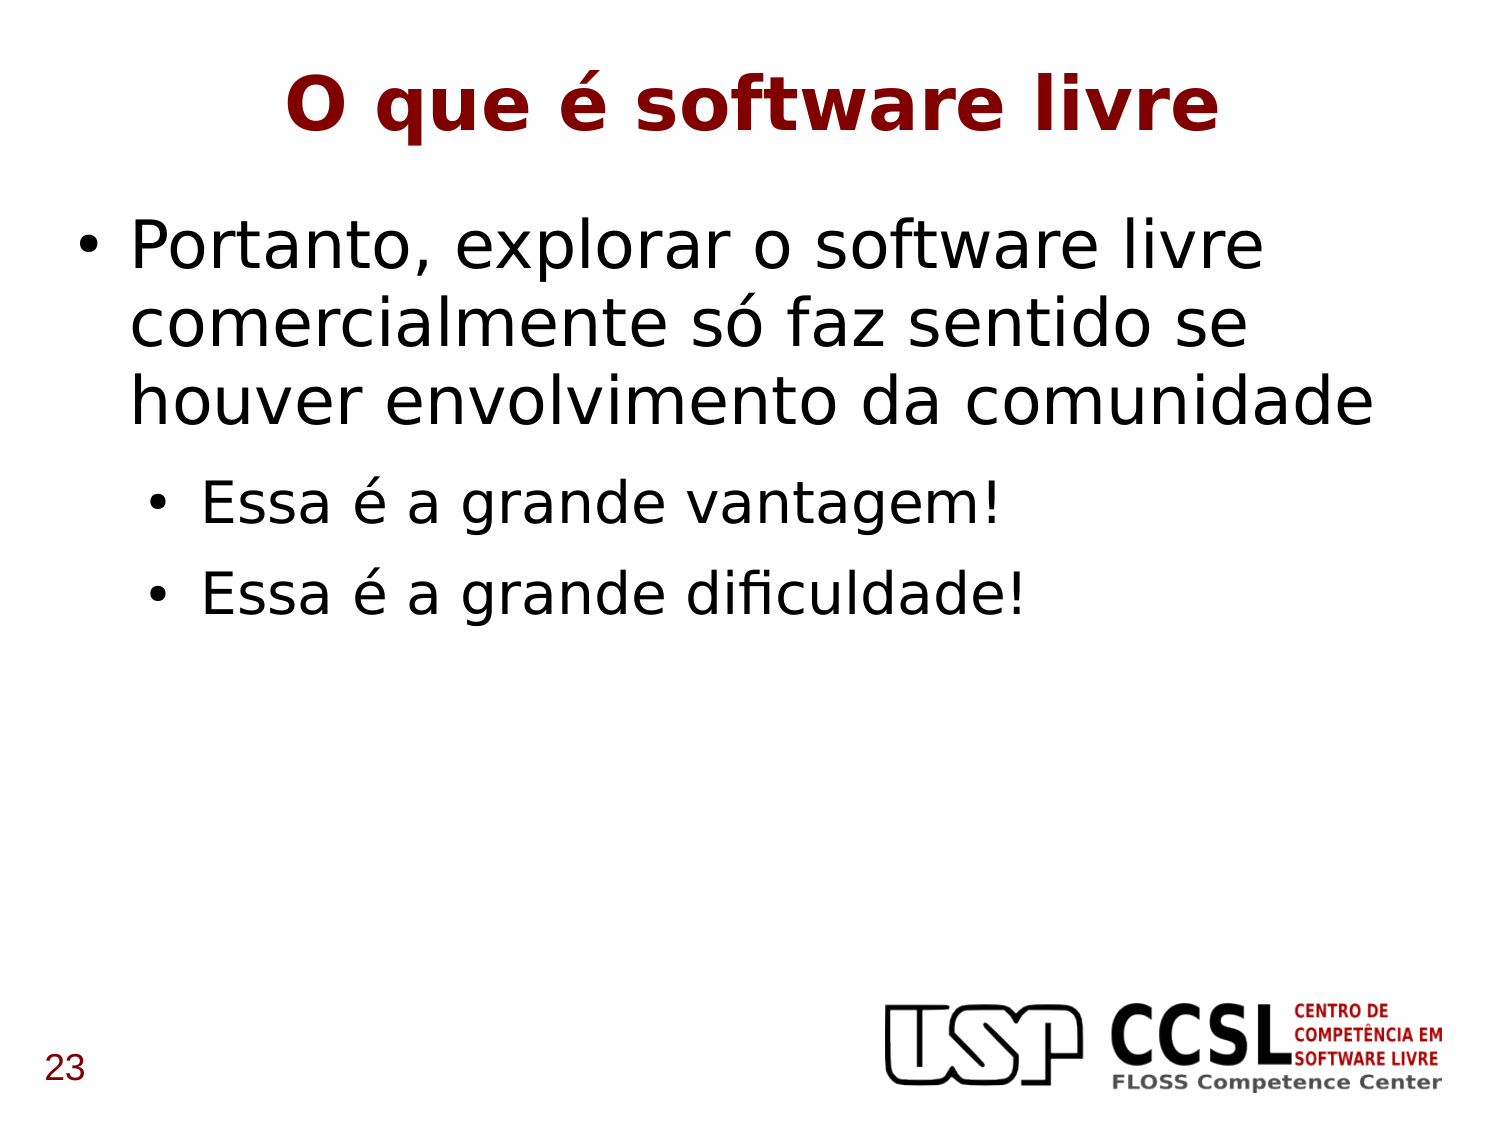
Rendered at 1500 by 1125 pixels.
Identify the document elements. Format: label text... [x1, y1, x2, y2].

list Portanto, explorar o software livre comercialmente só faz sentido se houver envolvimento da comunidade Essa é a grande vantagem! Essa é a grande dificuldade! [59, 206, 1447, 950]
picture [885, 1003, 1442, 1093]
title O que é software livre [59, 29, 1447, 180]
